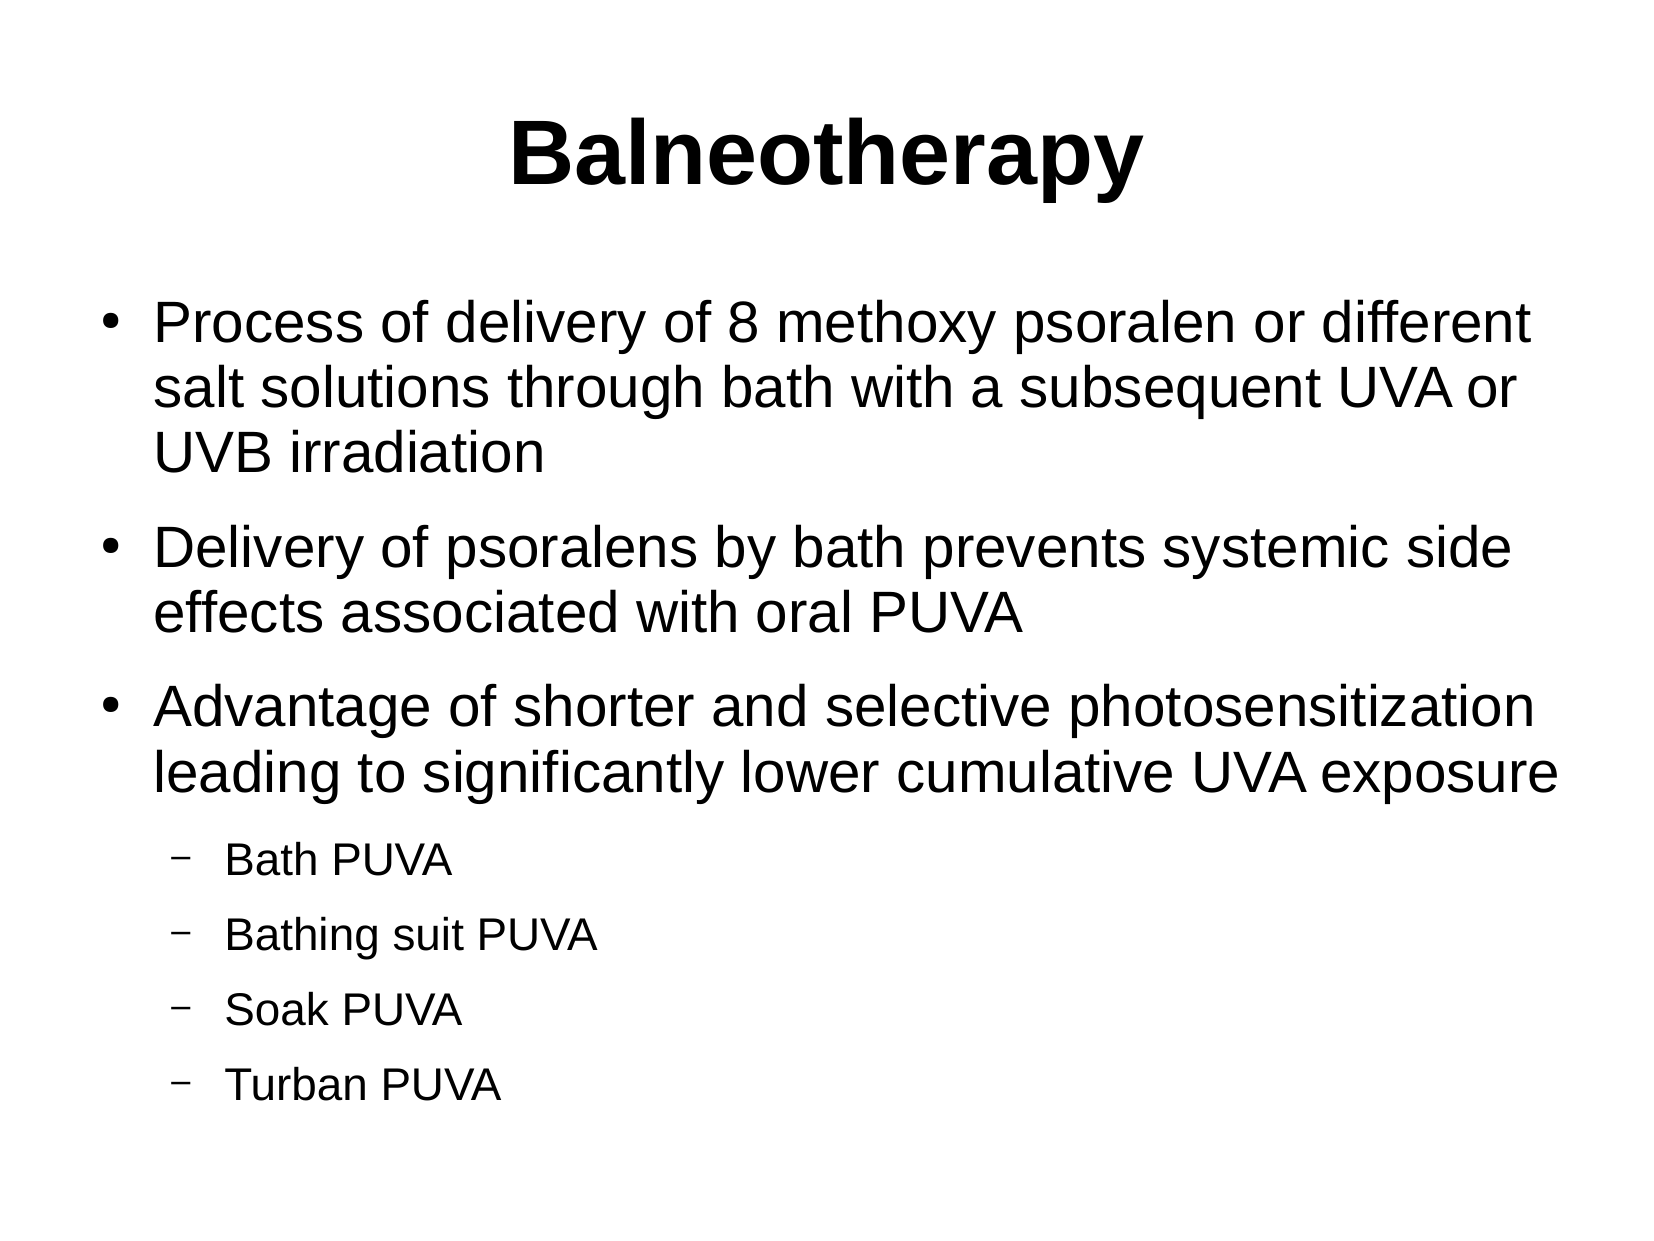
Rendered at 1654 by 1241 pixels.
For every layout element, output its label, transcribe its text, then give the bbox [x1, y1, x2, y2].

title Balneotherapy [82, 49, 1571, 257]
list Process of delivery of 8 methoxy psoralen or different salt solutions through bath with a subsequent UVA or UVB irradiation Delivery of psoralens by bath prevents systemic side effects associated with oral PUVA Advantage of shorter and selective photosensitization leading to significantly lower cumulative UVA exposure Bath PUVA Bathing suit PUVA Soak PUVA Turban PUVA [82, 290, 1571, 1109]
